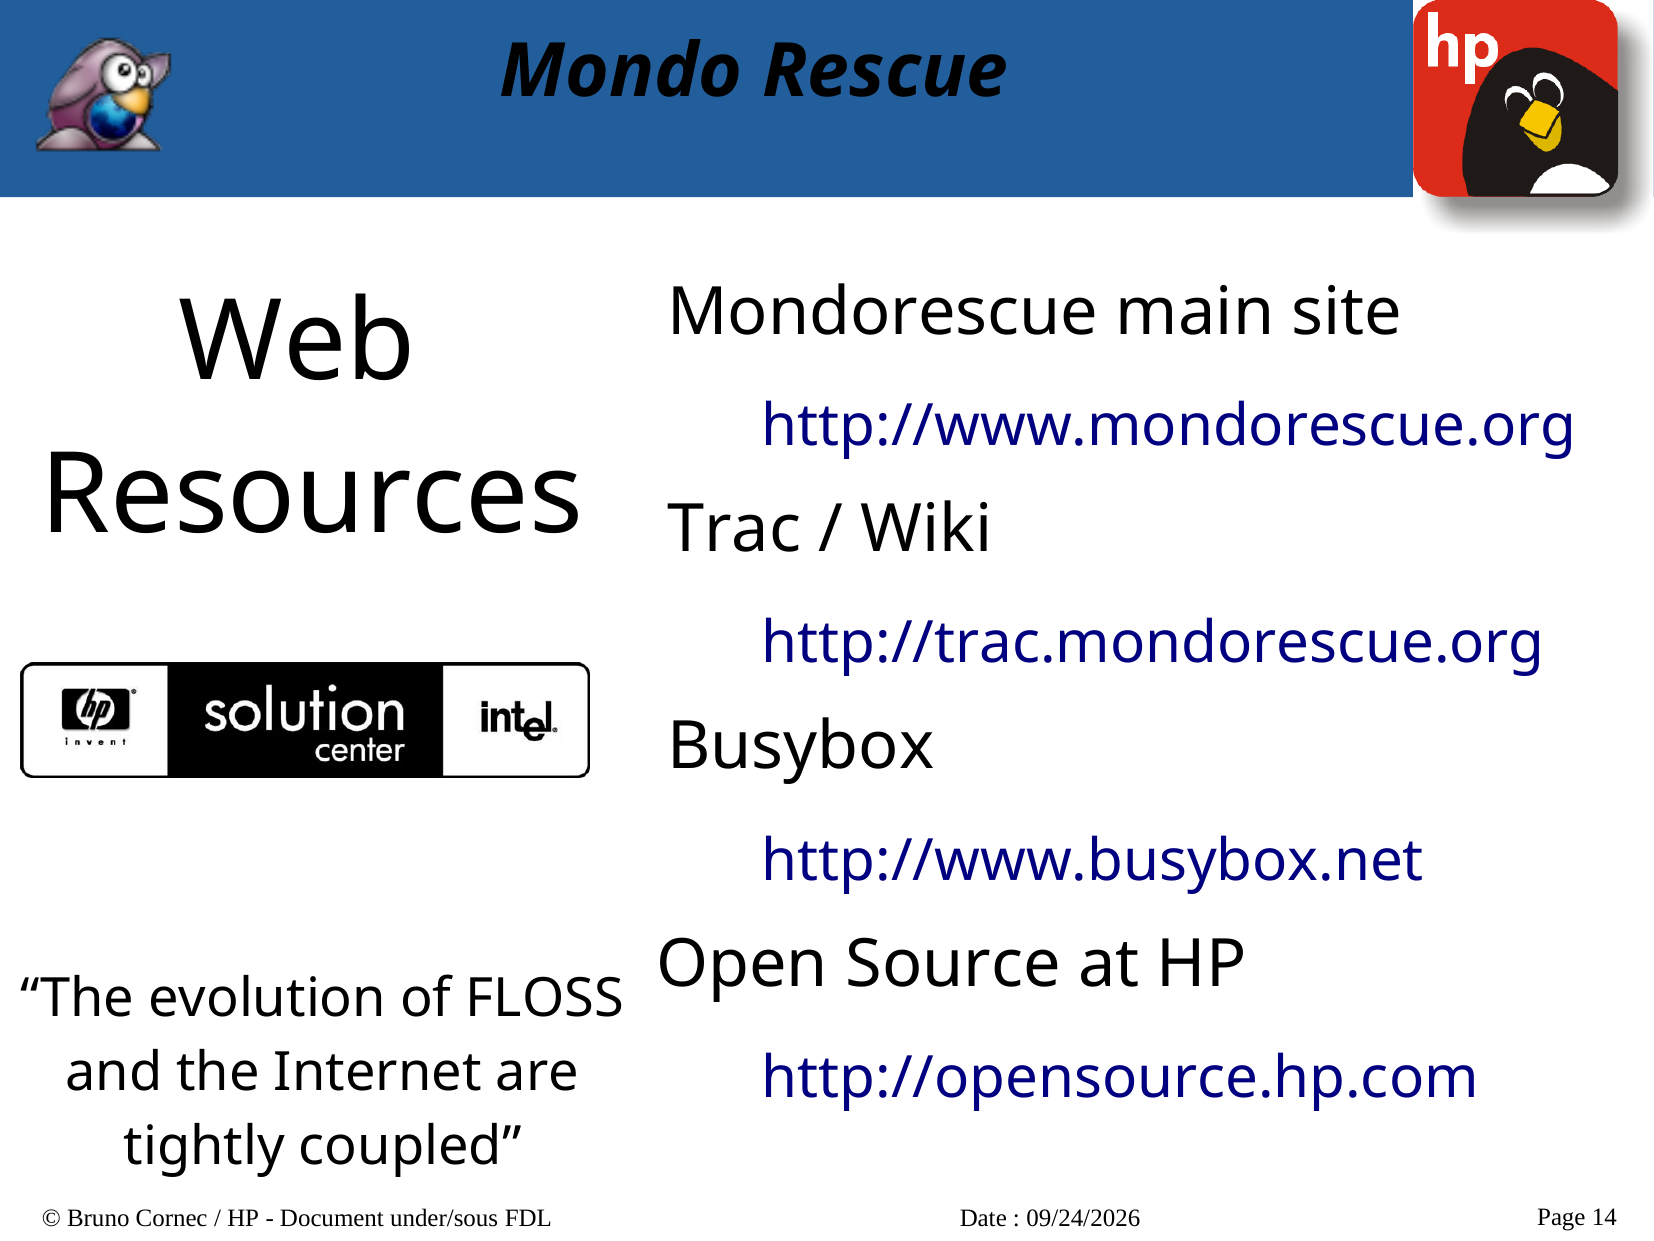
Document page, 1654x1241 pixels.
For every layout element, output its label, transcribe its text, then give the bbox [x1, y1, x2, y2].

text_box “The evolution of FLOSS and the Internet are tightly coupled” [20, 958, 680, 1161]
picture [20, 662, 590, 778]
text_box Web Resources [40, 259, 611, 539]
picture [0, 0, 211, 199]
list Mondorescue main site http://www.mondorescue.org Trac / Wiki http://trac.mondorescue.org Busybox http://www.busybox.net Open Source at HP http://opensource.hp.com [655, 263, 1654, 1200]
picture [1413, 0, 1654, 235]
